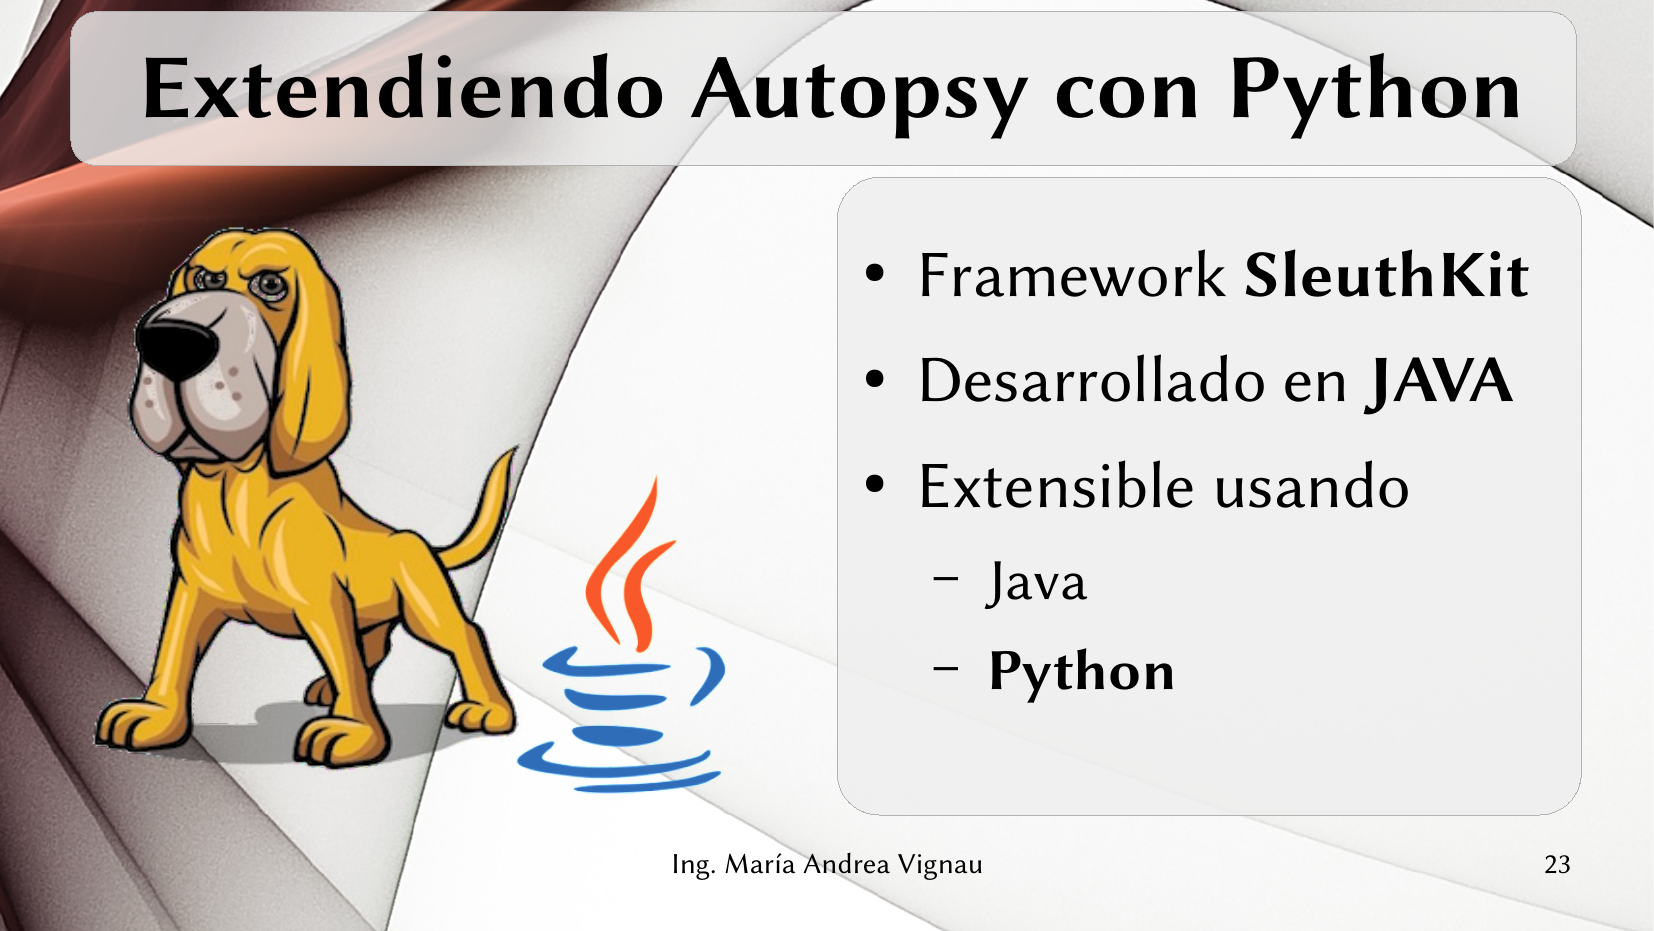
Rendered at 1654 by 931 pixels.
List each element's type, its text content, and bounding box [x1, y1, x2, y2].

picture [0, 0, 1654, 931]
title Extendiendo Autopsy con Python [82, 10, 1583, 166]
list Framework SleuthKit Desarrollado en JAVA Extensible usando Java Python [845, 236, 1572, 804]
